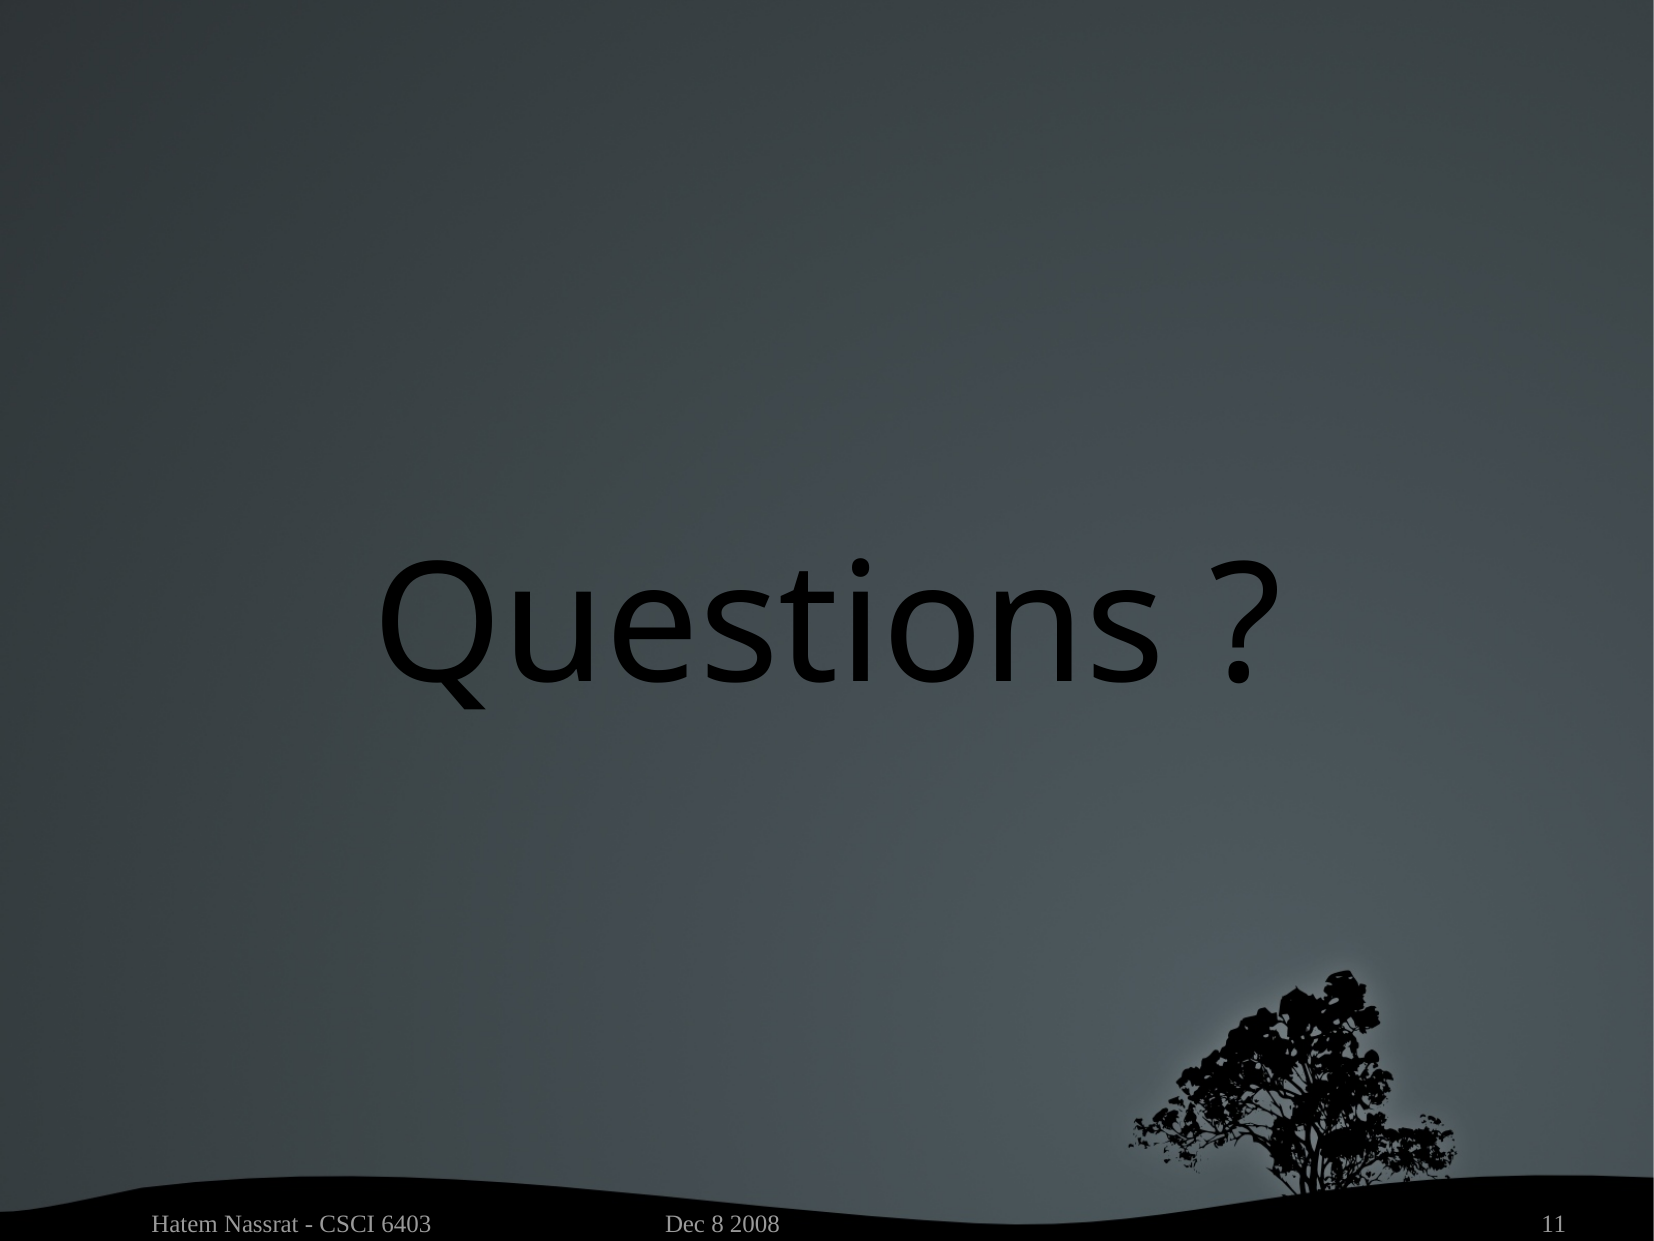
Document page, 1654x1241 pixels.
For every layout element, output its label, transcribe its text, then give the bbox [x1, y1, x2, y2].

subtitle Questions ? [82, 214, 1571, 1019]
picture [0, 0, 1654, 1241]
